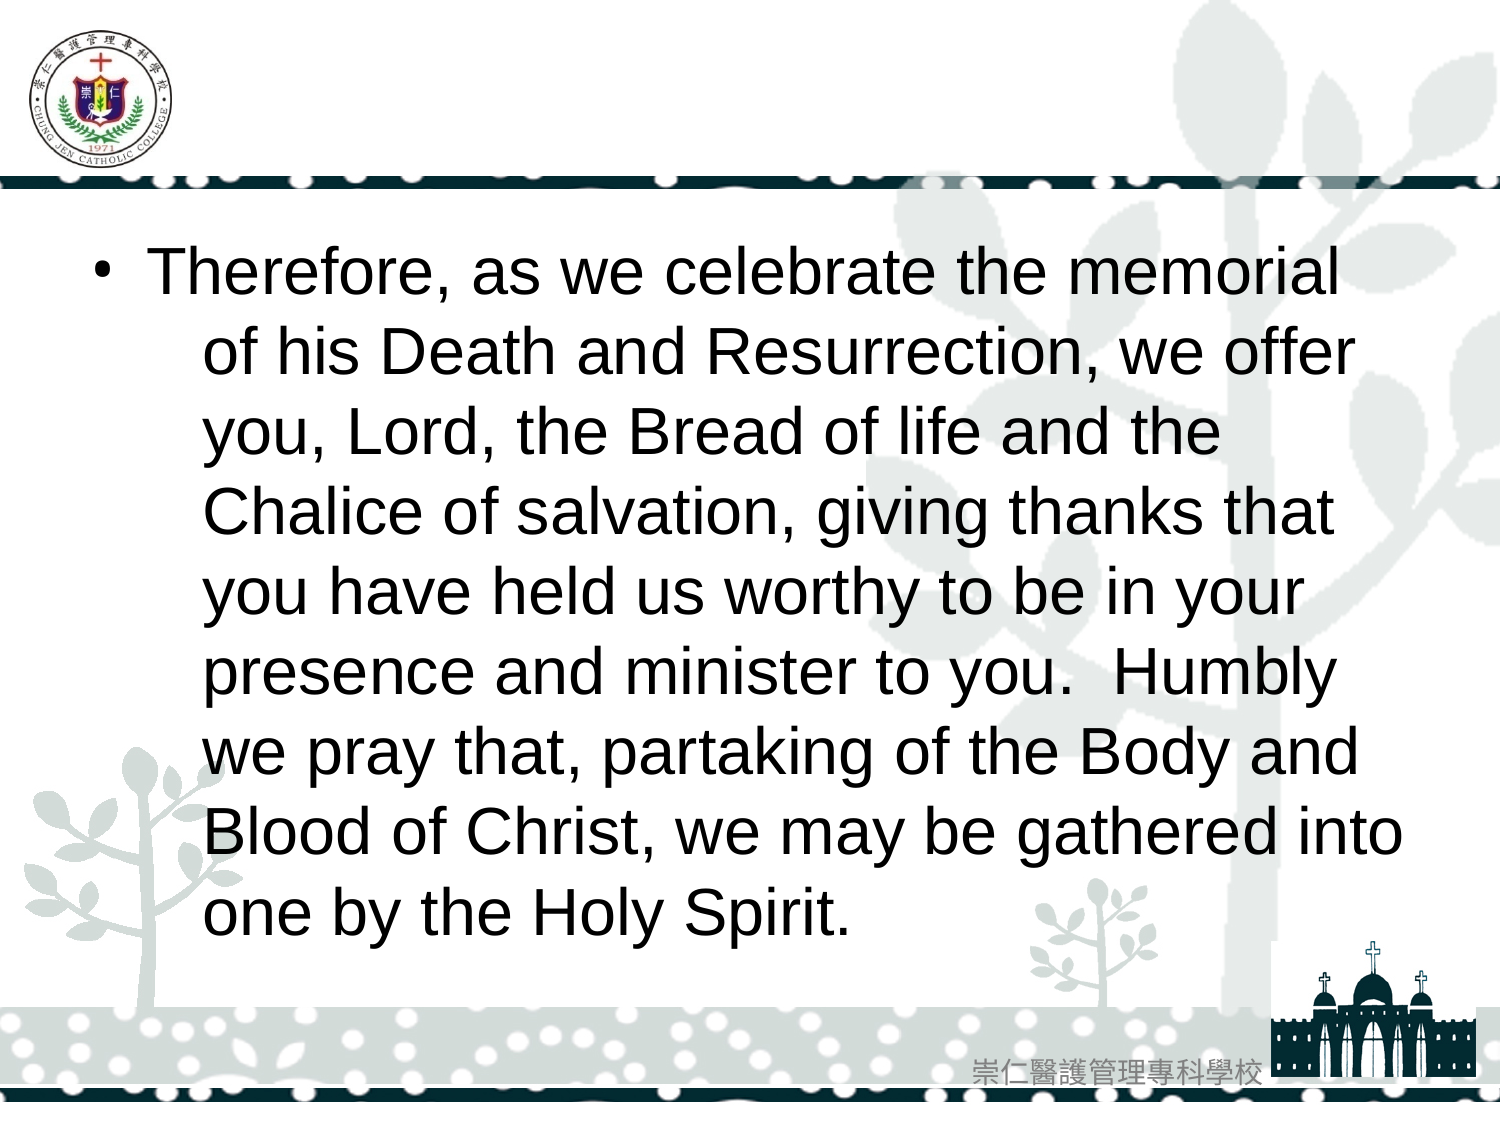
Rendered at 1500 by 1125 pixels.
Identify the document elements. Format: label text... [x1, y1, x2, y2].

text_box 崇仁醫護管理專科學校 [879, 1046, 1355, 1125]
list Therefore, as we celebrate the memorial of his Death and Resurrection, we offer you, Lord, the Bread of life and the Chalice of salvation, giving thanks that you have held us worthy to be in your presence and minister to you. Humbly we pray that, partaking of the Body and Blood of Christ, we may be gathered into one by the Holy Spirit. [75, 220, 1426, 1005]
